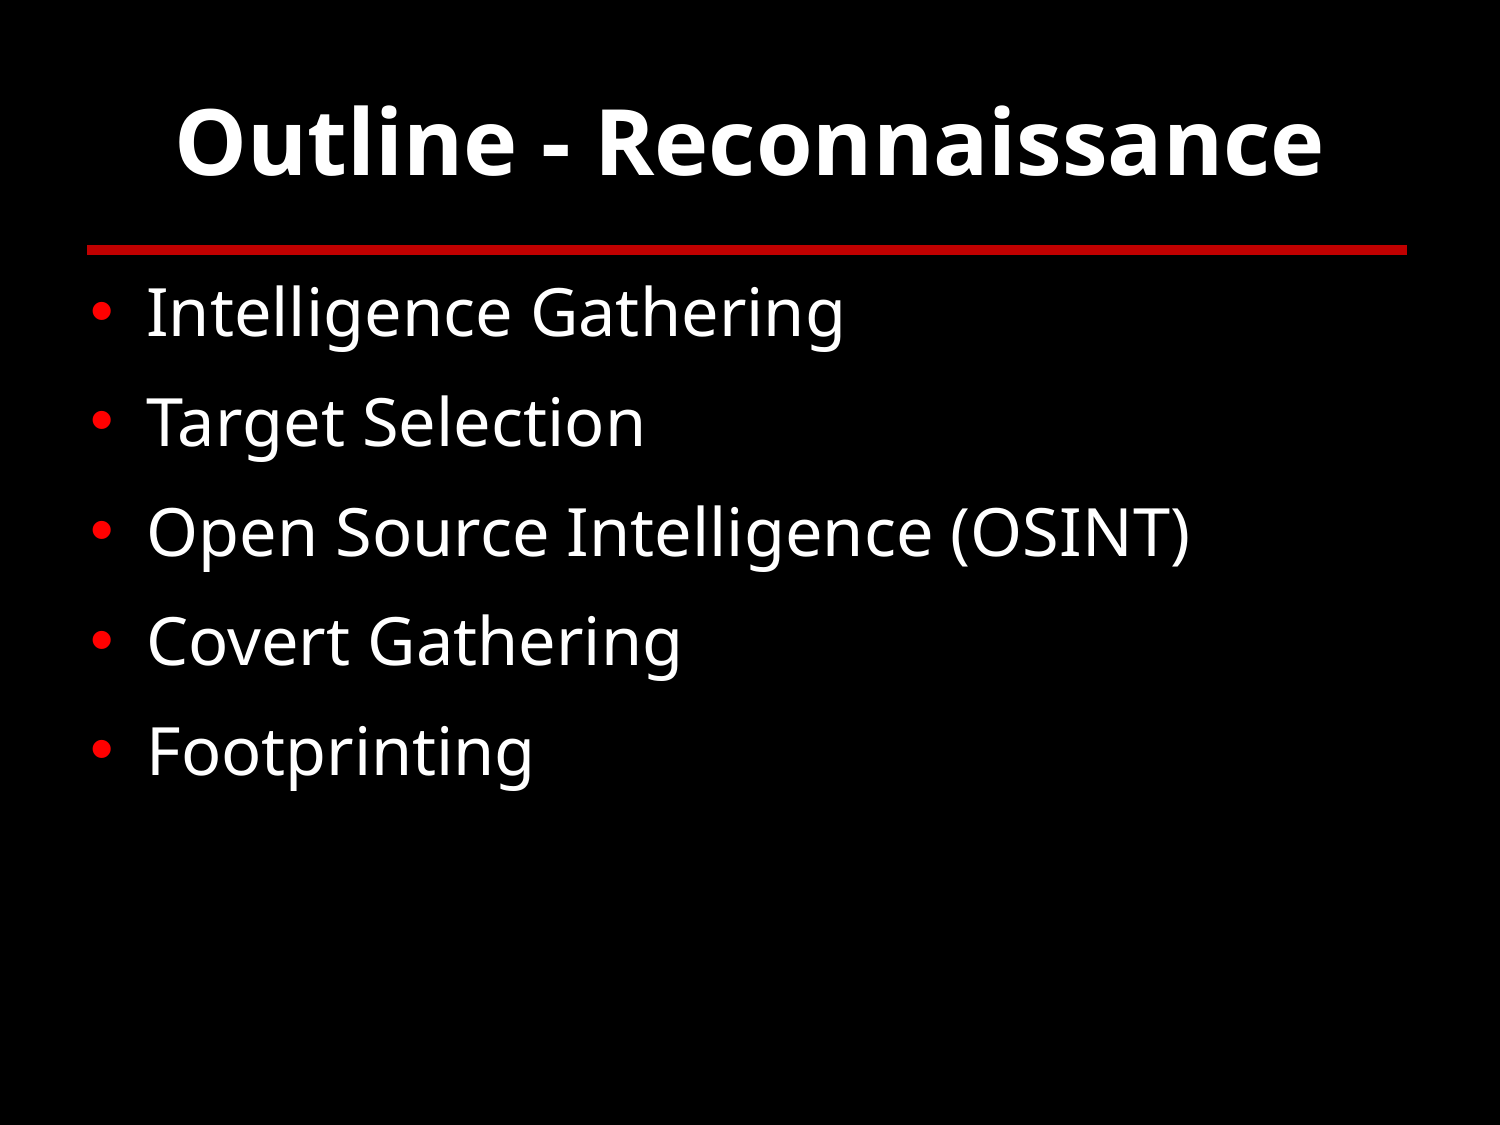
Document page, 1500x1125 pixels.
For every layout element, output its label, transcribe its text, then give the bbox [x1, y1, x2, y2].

title Outline - Reconnaissance [75, 45, 1425, 233]
list Intelligence Gathering Target Selection Open Source Intelligence (OSINT) Covert Gathering Footprinting [75, 262, 1425, 1005]
